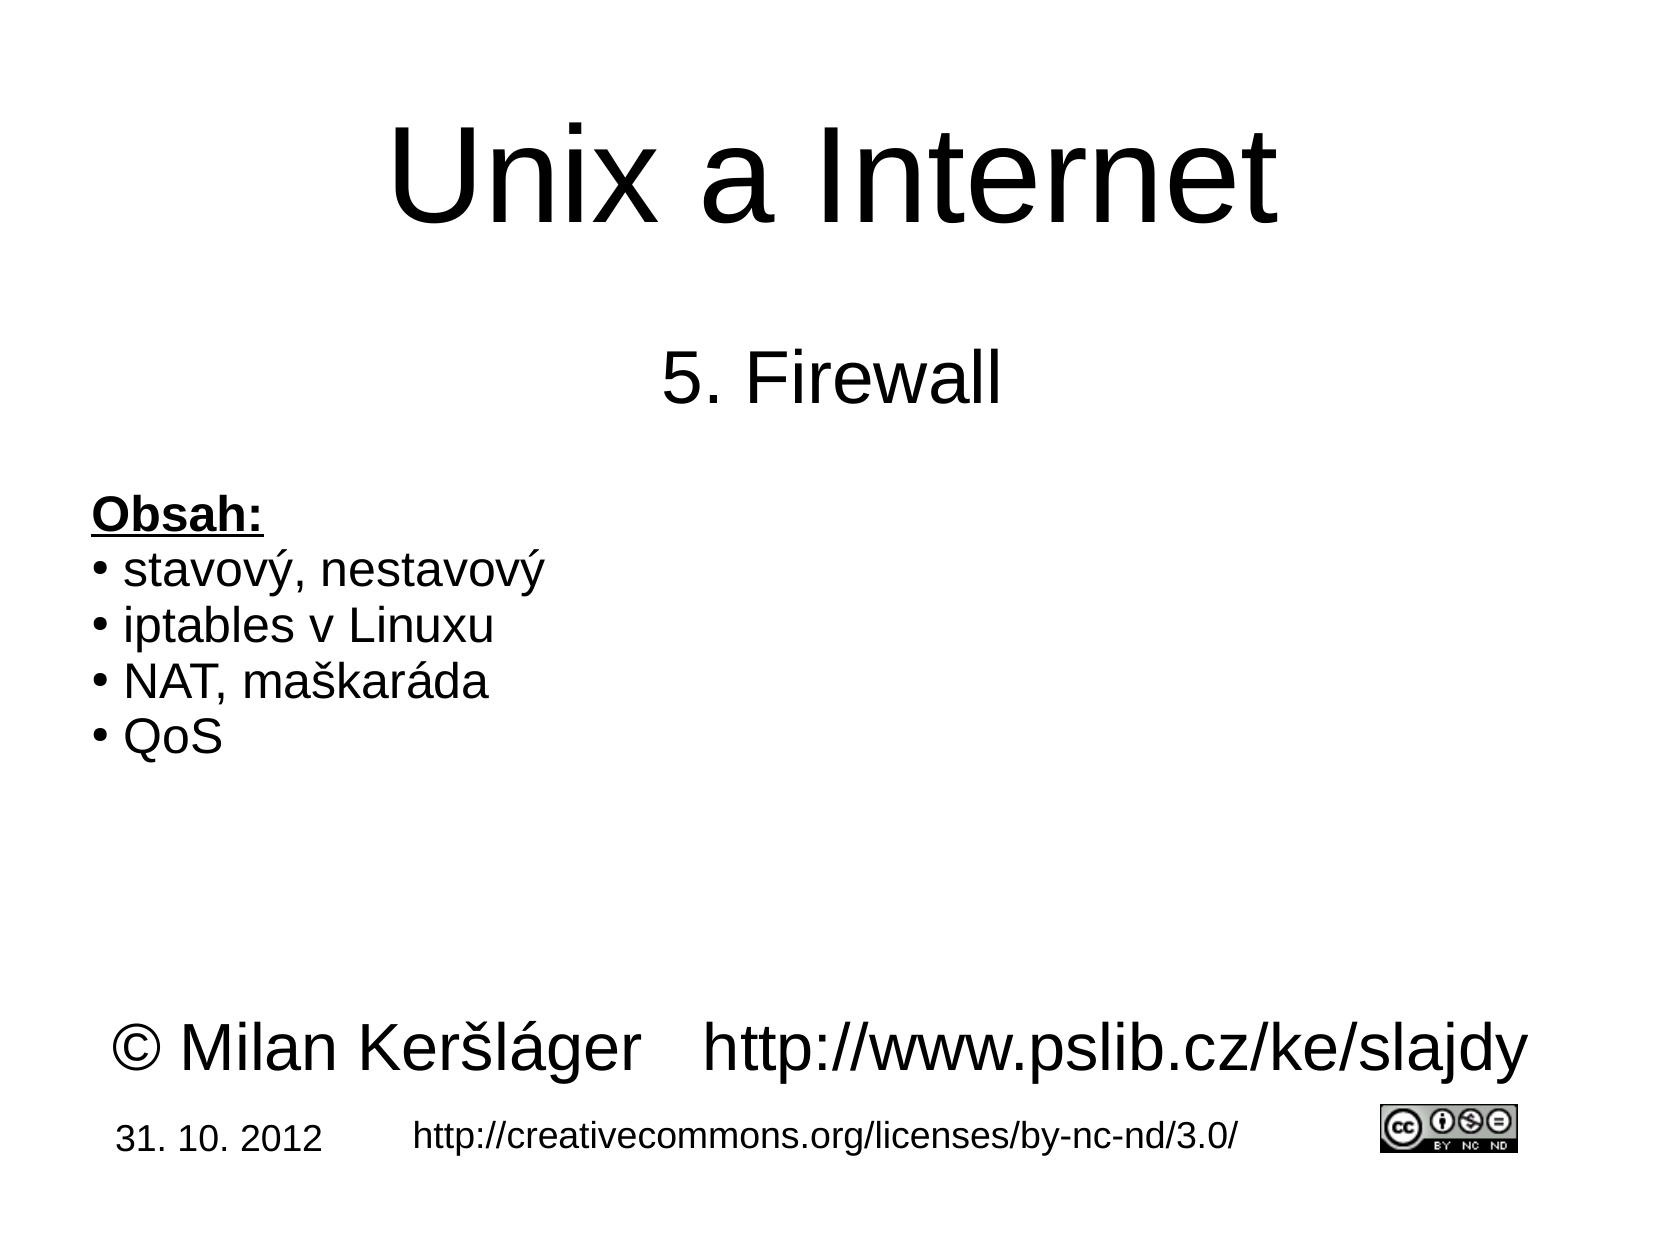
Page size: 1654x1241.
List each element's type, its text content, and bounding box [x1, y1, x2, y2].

text_box 31. 10. 2012 [100, 1110, 355, 1168]
text_box Obsah: stavový, nestavový iptables v Linuxu NAT, maškaráda QoS [76, 478, 1583, 772]
text_box http://creativecommons.org/licenses/by-nc-nd/3.0/ [339, 1107, 1313, 1165]
picture [1380, 1104, 1518, 1153]
list © Milan Keršláger http://www.pslib.cz/ke/slajdy [76, 1009, 1565, 1087]
title Unix a Internet 5. Firewall [88, 56, 1577, 461]
